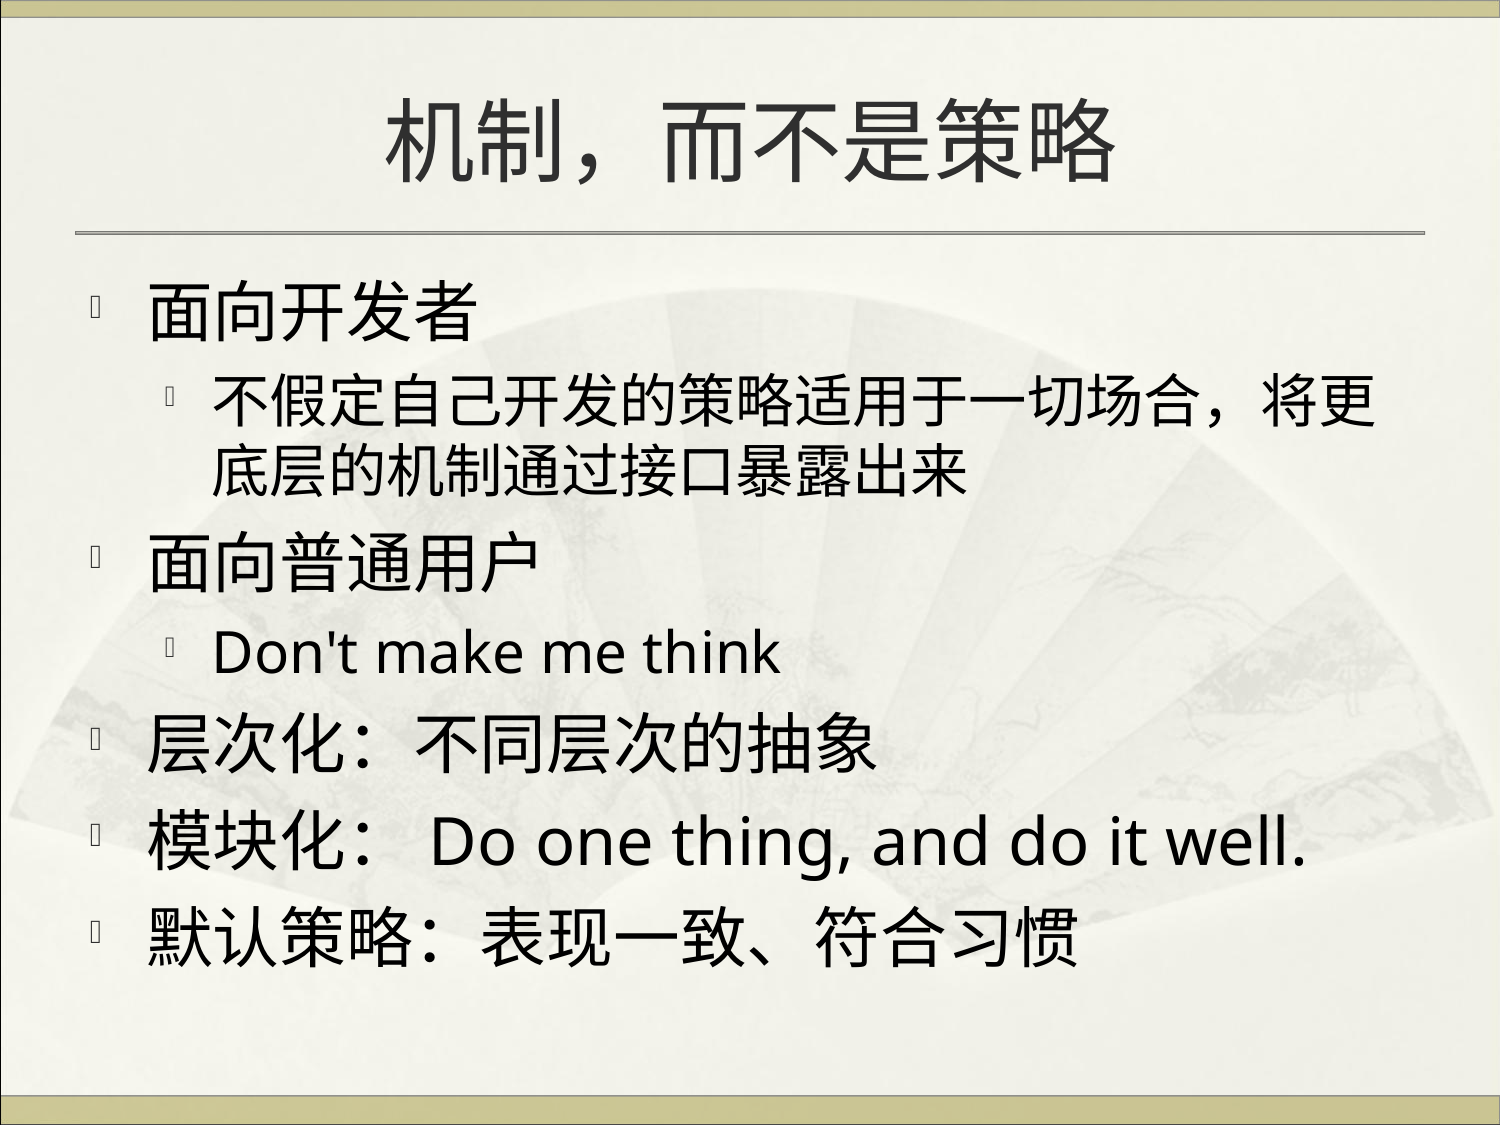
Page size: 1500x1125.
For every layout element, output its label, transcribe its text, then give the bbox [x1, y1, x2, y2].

picture [0, 0, 1500, 1125]
title 机制，而不是策略 [75, 45, 1426, 233]
list 面向开发者 不假定自己开发的策略适用于一切场合，将更底层的机制通过接口暴露出来 面向普通用户 Don't make me think 层次化：不同层次的抽象 模块化：Do one thing, and do it well. 默认策略：表现一致、符合习惯 [75, 262, 1426, 1032]
